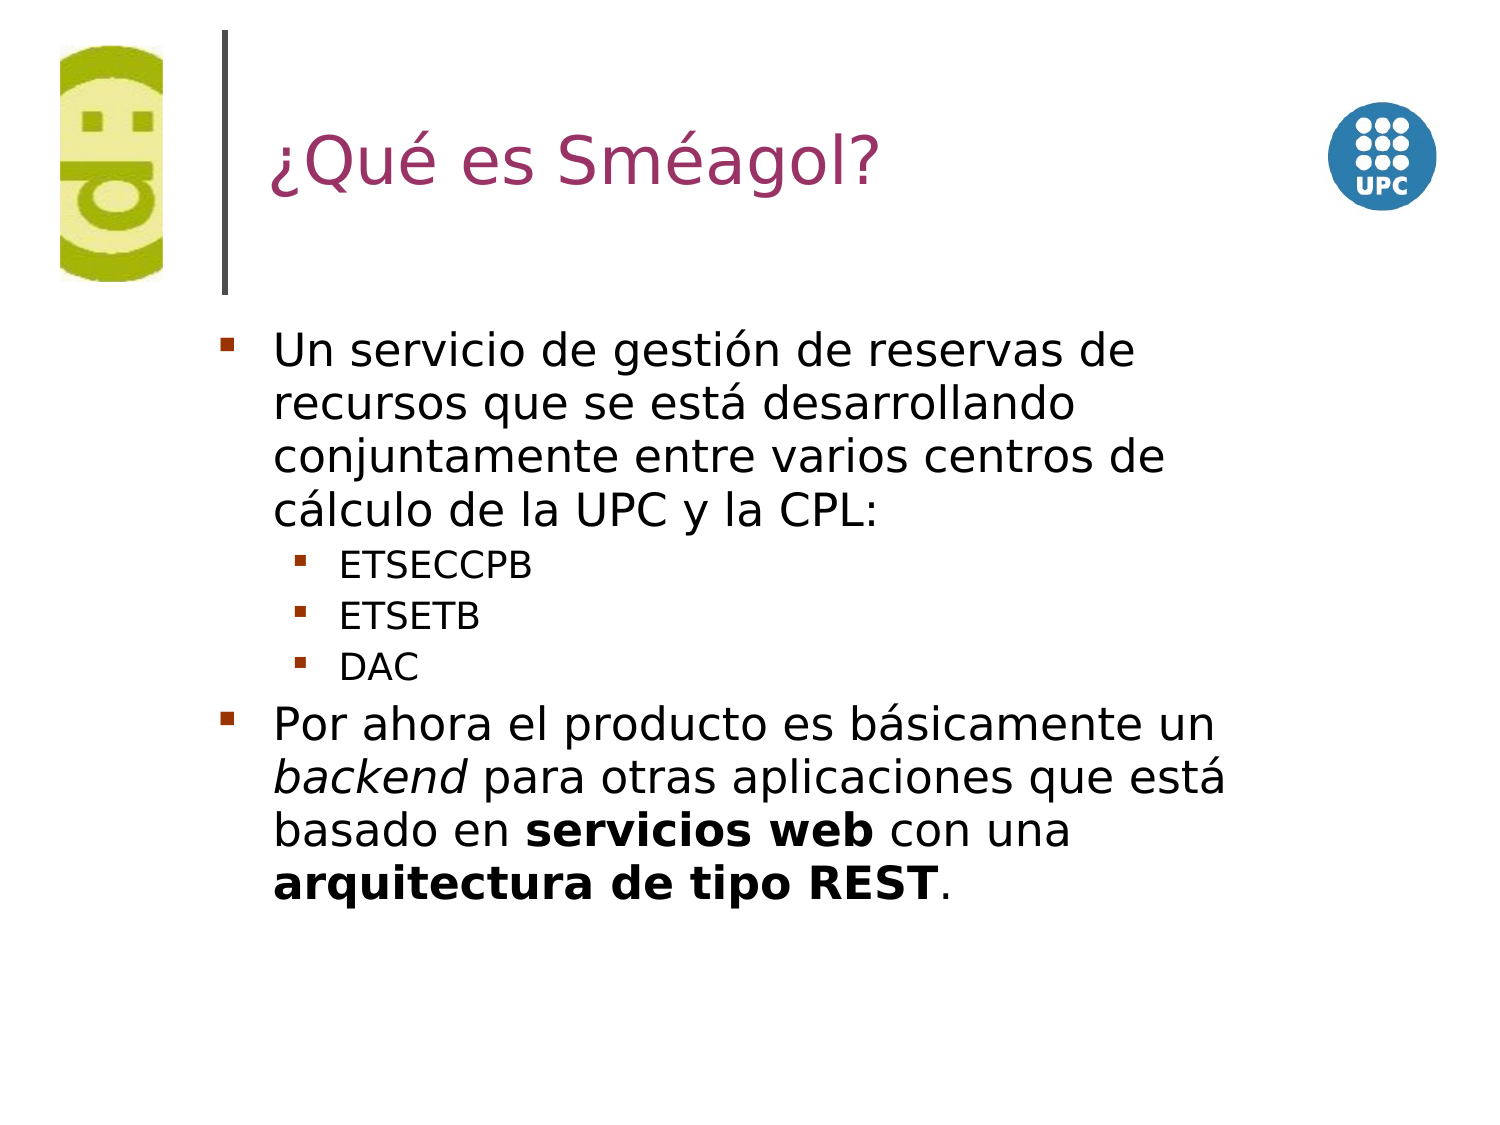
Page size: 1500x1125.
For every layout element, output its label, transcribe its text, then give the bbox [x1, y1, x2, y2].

title ¿Qué es Sméagol? [252, 67, 1329, 256]
picture [61, 47, 162, 281]
list Un servicio de gestión de reservas de recursos que se está desarrollando conjuntamente entre varios centros de cálculo de la UPC y la CPL: ETSECCPB ETSETB DAC Por ahora el producto es básicamente un backend para otras aplicaciones que está basado en servicios web con una arquitectura de tipo REST. [202, 316, 1329, 1000]
picture [1329, 96, 1442, 216]
